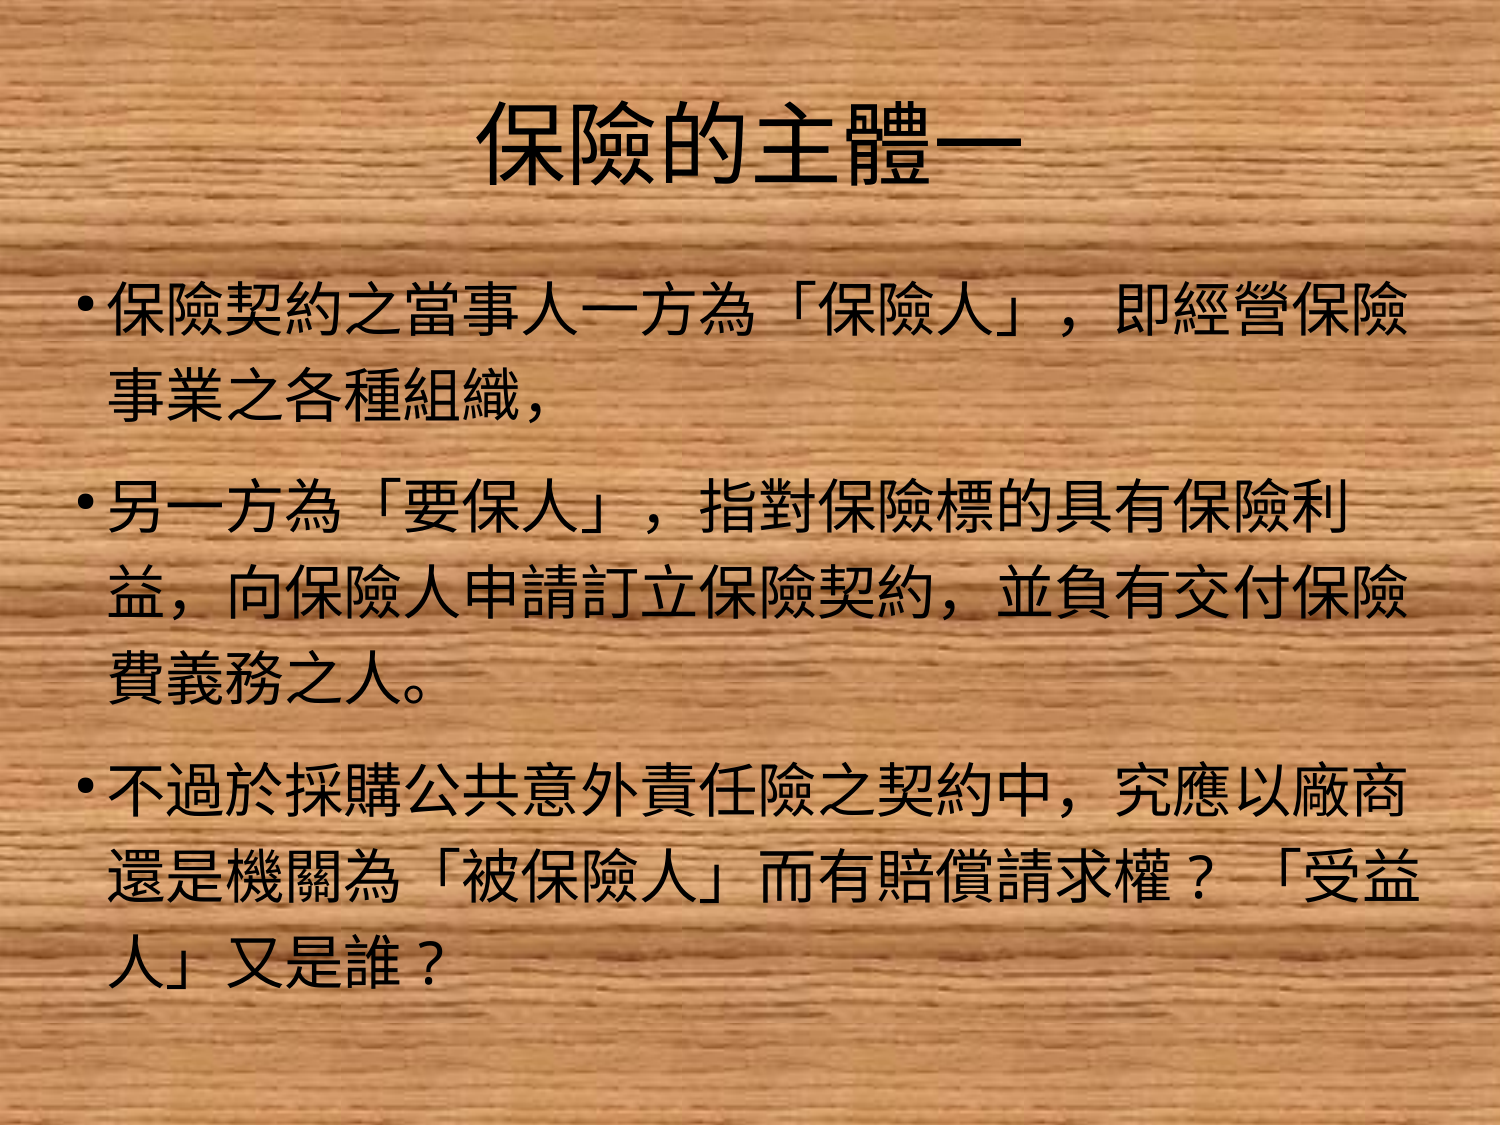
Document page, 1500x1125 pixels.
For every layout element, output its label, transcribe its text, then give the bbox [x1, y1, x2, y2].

list 保險契約之當事人一方為「保險人」，即經營保險事業之各種組織， 另一方為「要保人」，指對保險標的具有保險利益，向保險人申請訂立保險契約，並負有交付保險費義務之人。 不過於採購公共意外責任險之契約中，究應以廠商還是機關為「被保險人」而有賠償請求權? 「受益人」又是誰? [75, 262, 1425, 1005]
title 保險的主體一 [75, 45, 1425, 233]
picture [0, 0, 1500, 1125]
